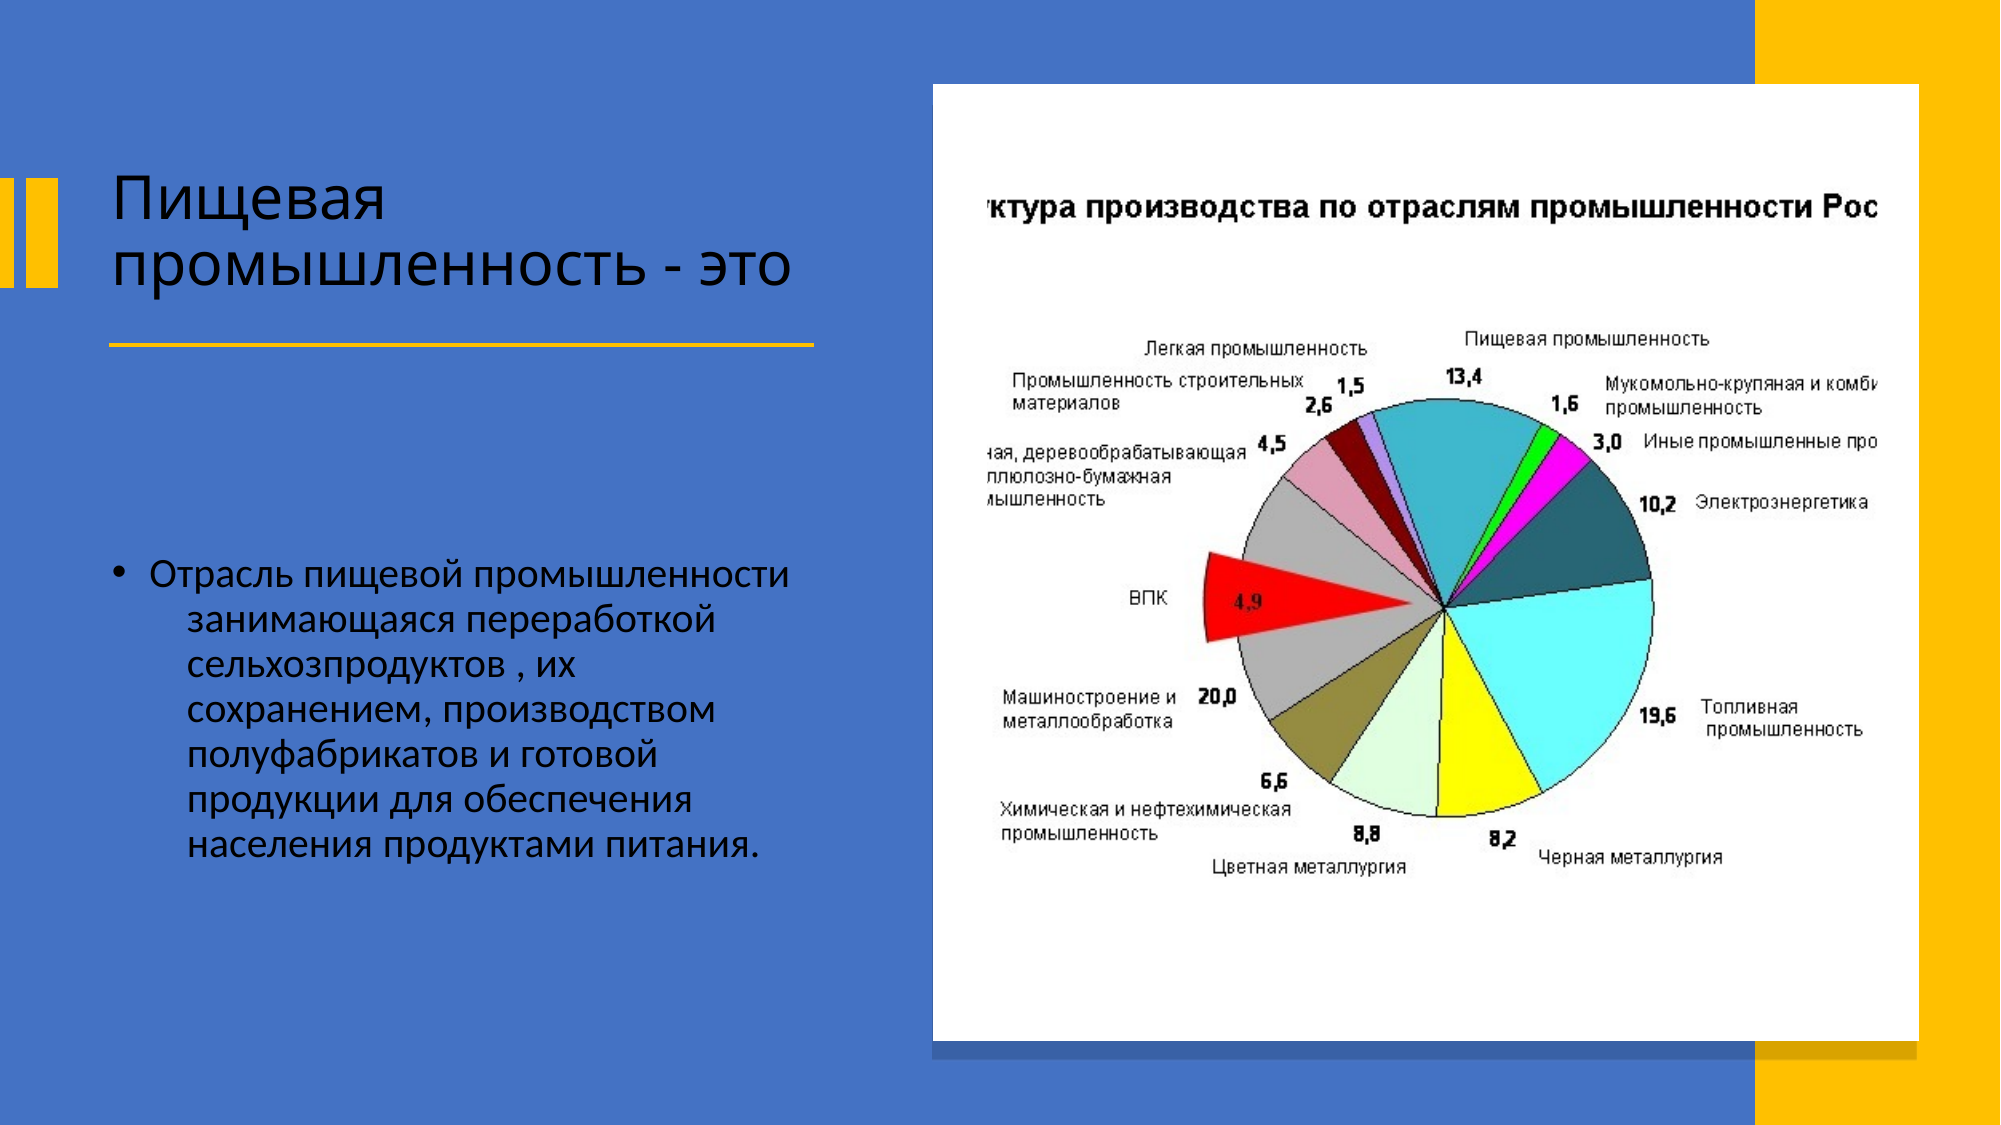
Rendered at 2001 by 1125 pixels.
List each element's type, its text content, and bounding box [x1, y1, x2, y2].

picture [987, 149, 1878, 1013]
title Пищевая промышленность - это [96, 140, 845, 326]
list Отрасль пищевой промышленности занимающаяся переработкой сельхозпродуктов , их сохранением, производством полуфабрикатов и готовой продукции для обеспечения населения продуктами питания. [96, 382, 845, 1036]
text_box [0, 0, 2000, 1125]
